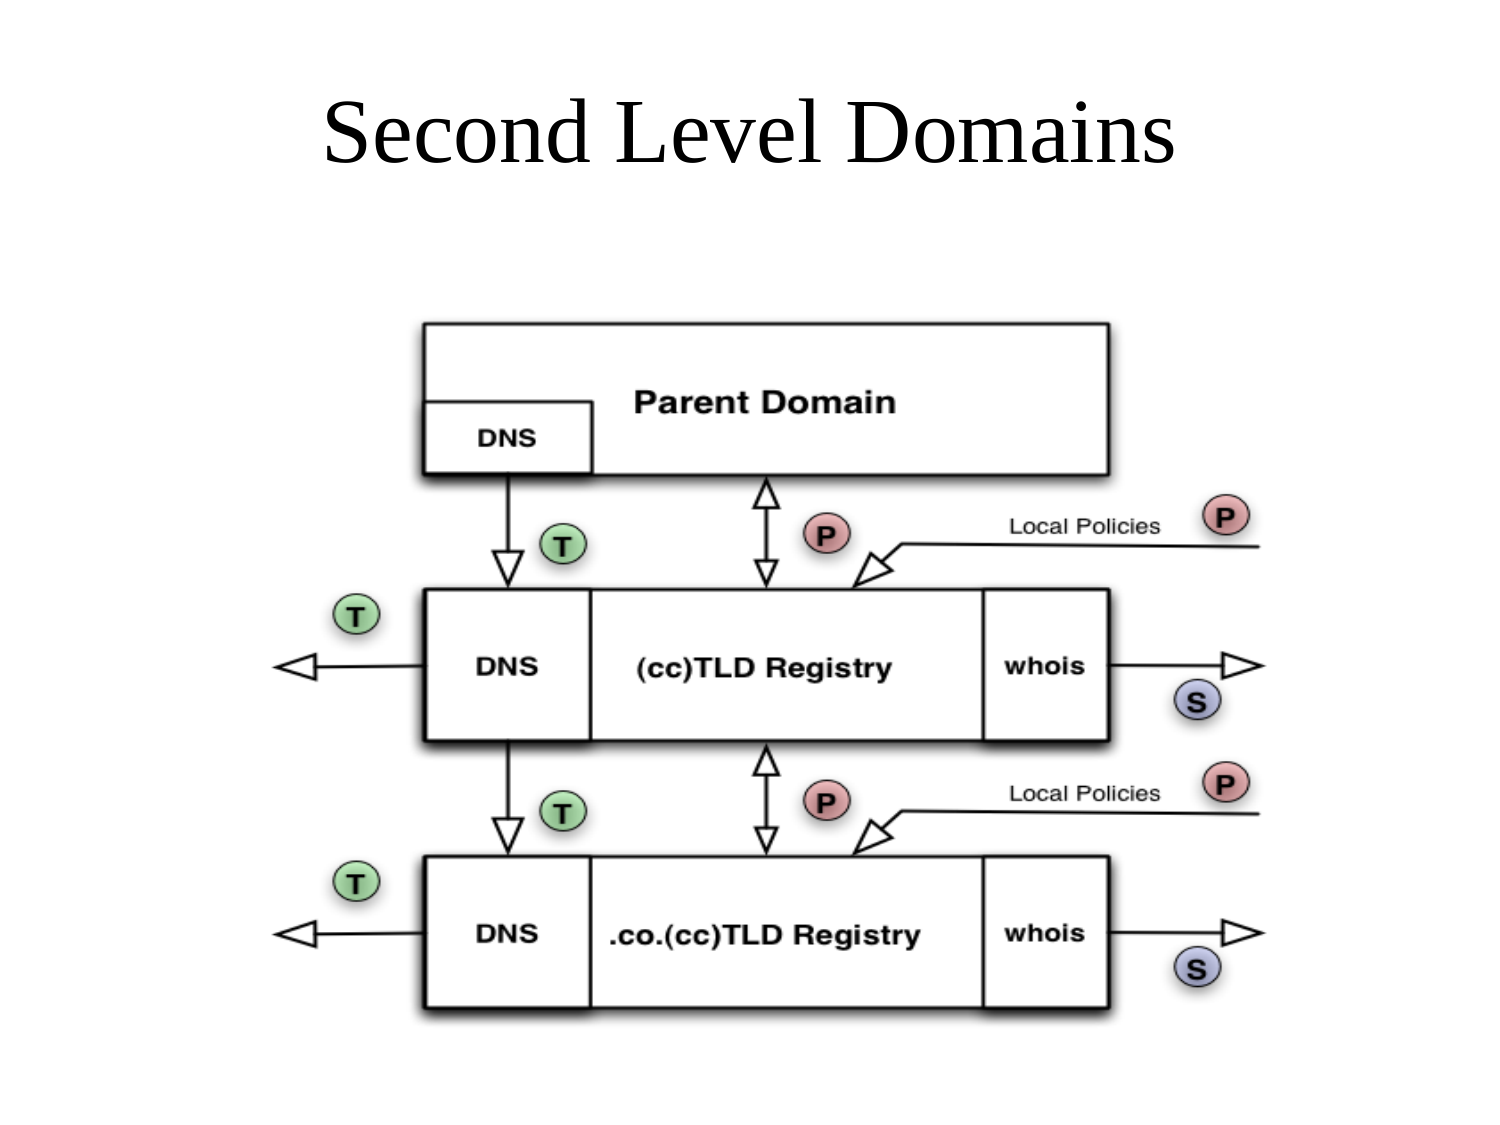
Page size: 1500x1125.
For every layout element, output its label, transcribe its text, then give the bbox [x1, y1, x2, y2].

title Second Level Domains [112, 37, 1388, 225]
picture [249, 299, 1288, 1045]
